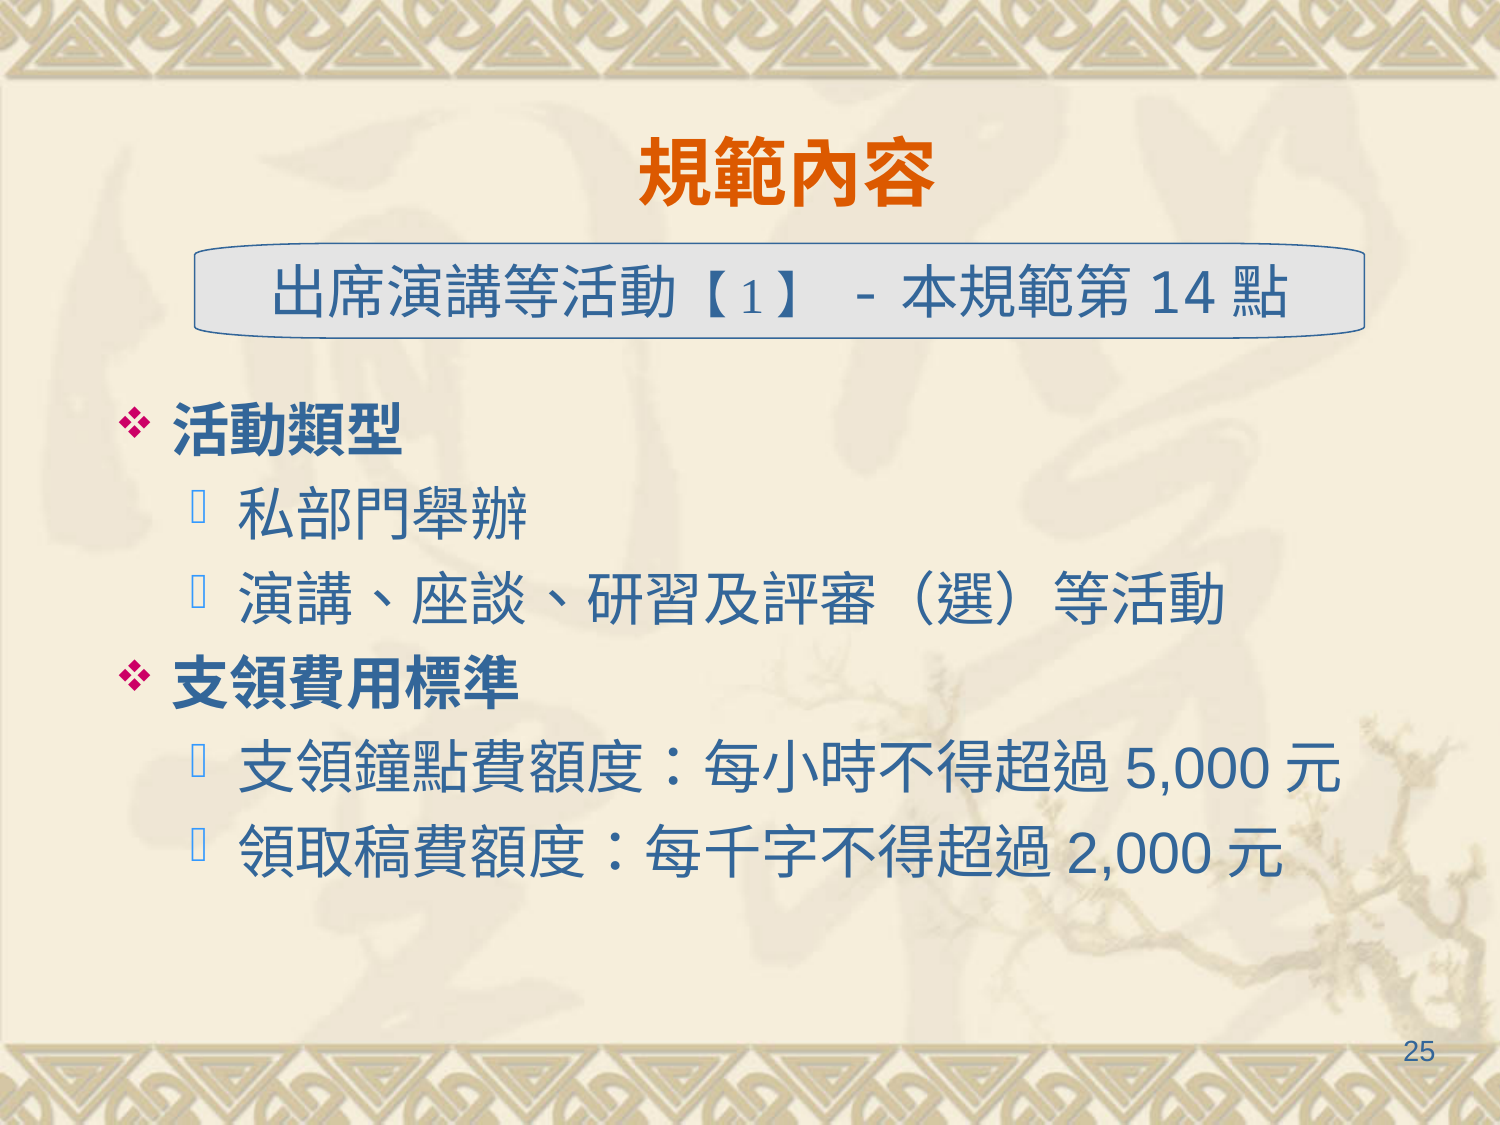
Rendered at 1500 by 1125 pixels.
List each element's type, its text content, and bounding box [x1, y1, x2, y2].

title 規範內容 [501, 113, 1074, 229]
text_box <編號> [1074, 1024, 1451, 1103]
text_box 出席演講等活動【1】 -本規範第14點 [194, 243, 1365, 339]
list 活動類型 私部門舉辦 演講、座談、研習及評審（選）等活動 支領費用標準 支領鐘點費額度：每小時不得超過5,000元 領取稿費額度：每千字不得超過2,000元 [100, 385, 1400, 1028]
picture [0, 0, 1500, 1125]
